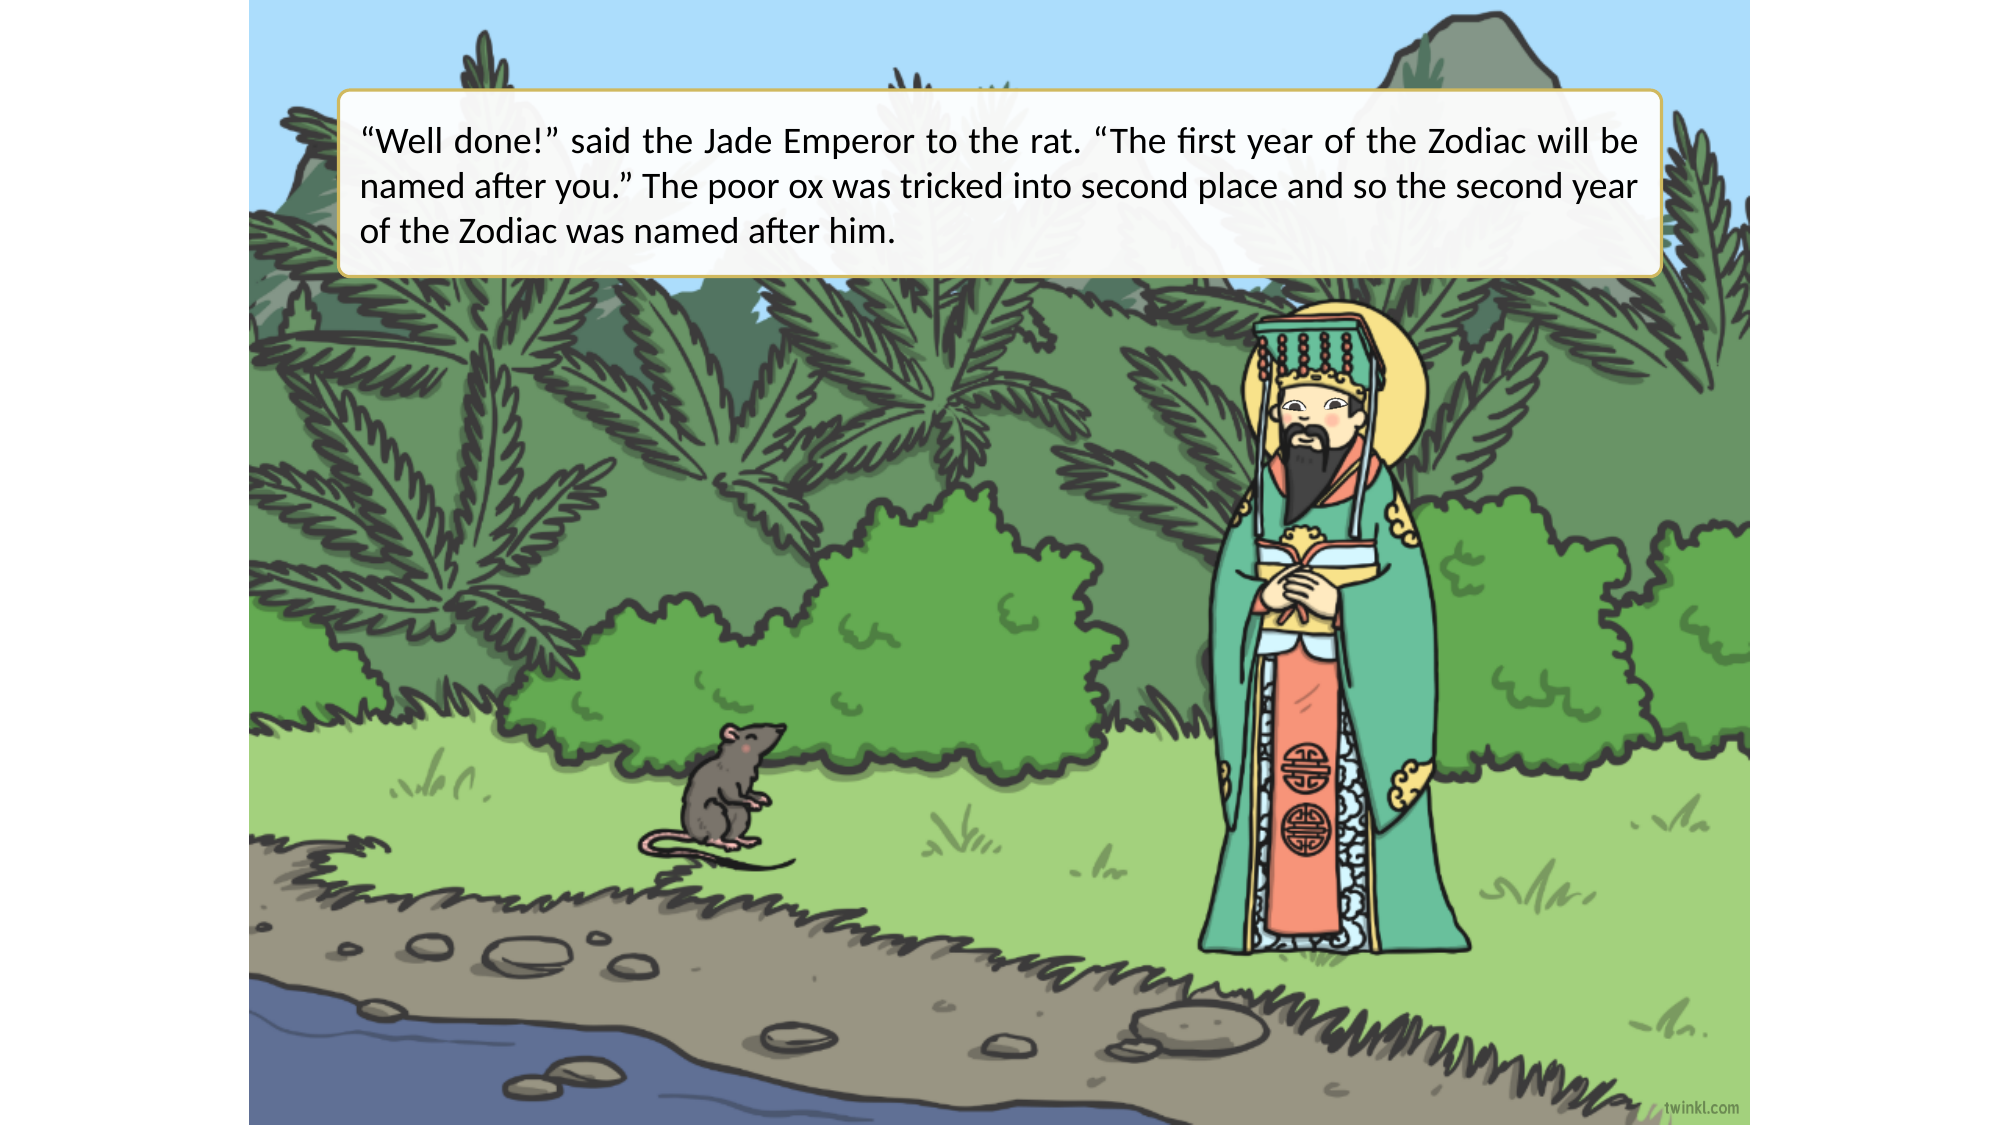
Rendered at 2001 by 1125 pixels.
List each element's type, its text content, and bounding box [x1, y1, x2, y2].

picture [249, 0, 1750, 1125]
text_box “Well done!” said the Jade Emperor to the rat. “The first year of the Zodiac will be named after you.” The poor ox was tricked into second place and so the second year of the Zodiac was named after him. [338, 90, 1662, 277]
